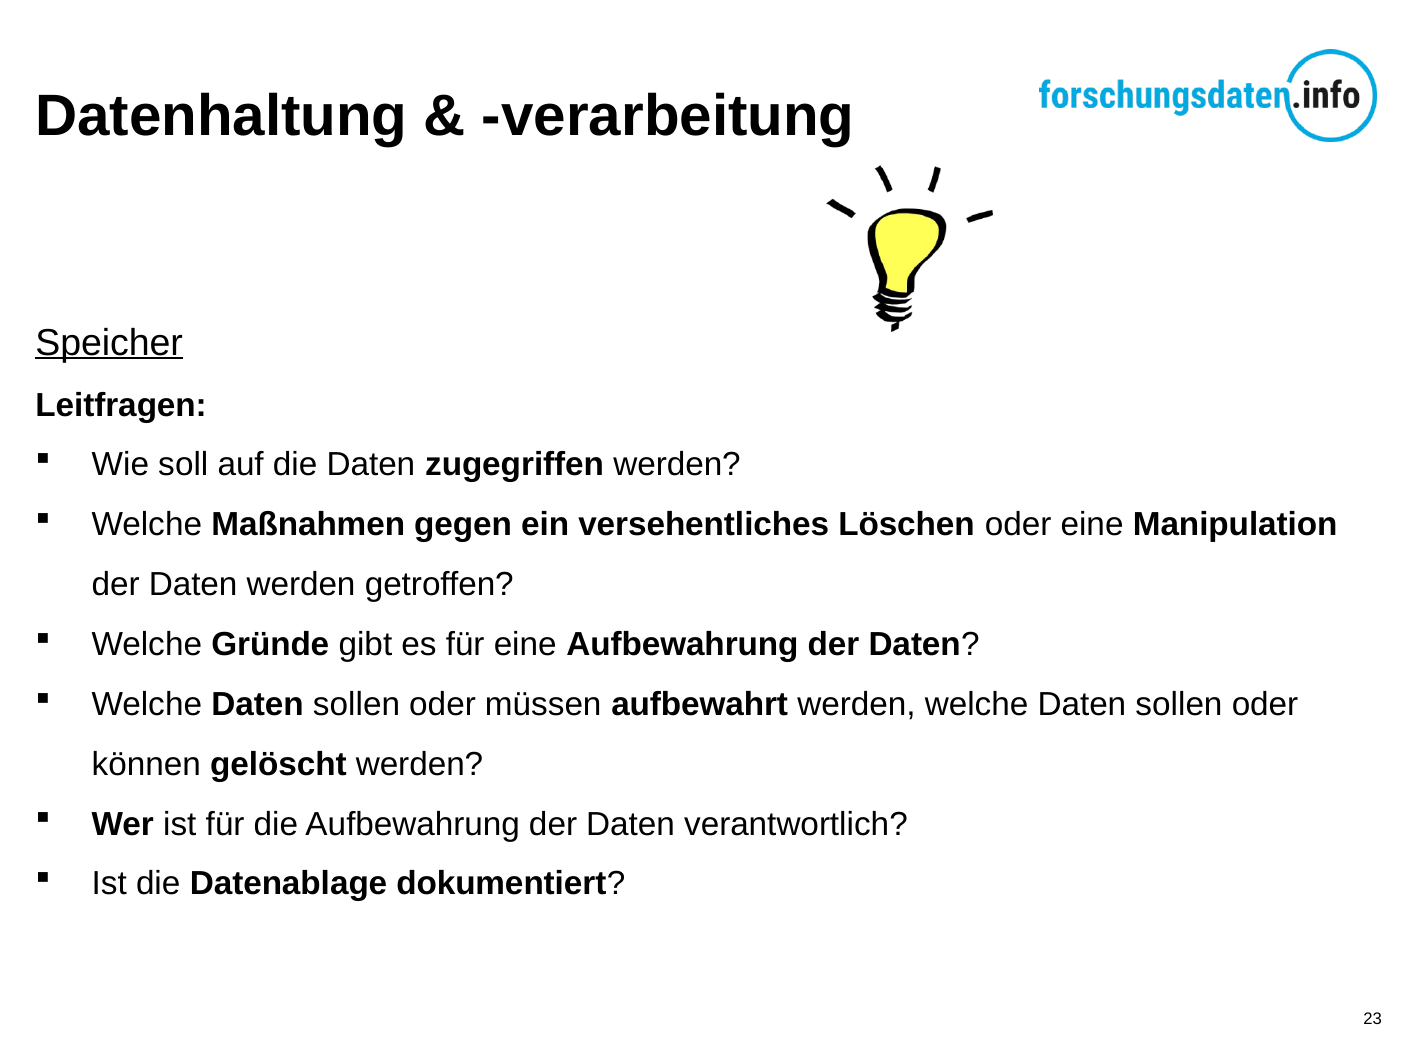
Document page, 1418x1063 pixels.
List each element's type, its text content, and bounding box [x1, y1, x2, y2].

picture [1039, 49, 1372, 142]
list Speicher Leitfragen: Wie soll auf die Daten zugegriffen werden? Welche Maßnahmen gegen ein versehentliches Löschen oder eine Manipulation der Daten werden getroffen? Welche Gründe gibt es für eine Aufbewahrung der Daten? Welche Daten sollen oder müssen aufbewahrt werden, welche Daten sollen oder können gelöscht werden? Wer ist für die Aufbewahrung der Daten verantwortlich? Ist die Datenablage dokumentiert? [35, 295, 1383, 940]
title Datenhaltung & -verarbeitung [35, 76, 1022, 254]
picture [1339, 49, 1377, 85]
slide_number <Nummer> [1015, 1003, 1382, 1028]
picture [1342, 107, 1377, 142]
picture [826, 165, 993, 332]
